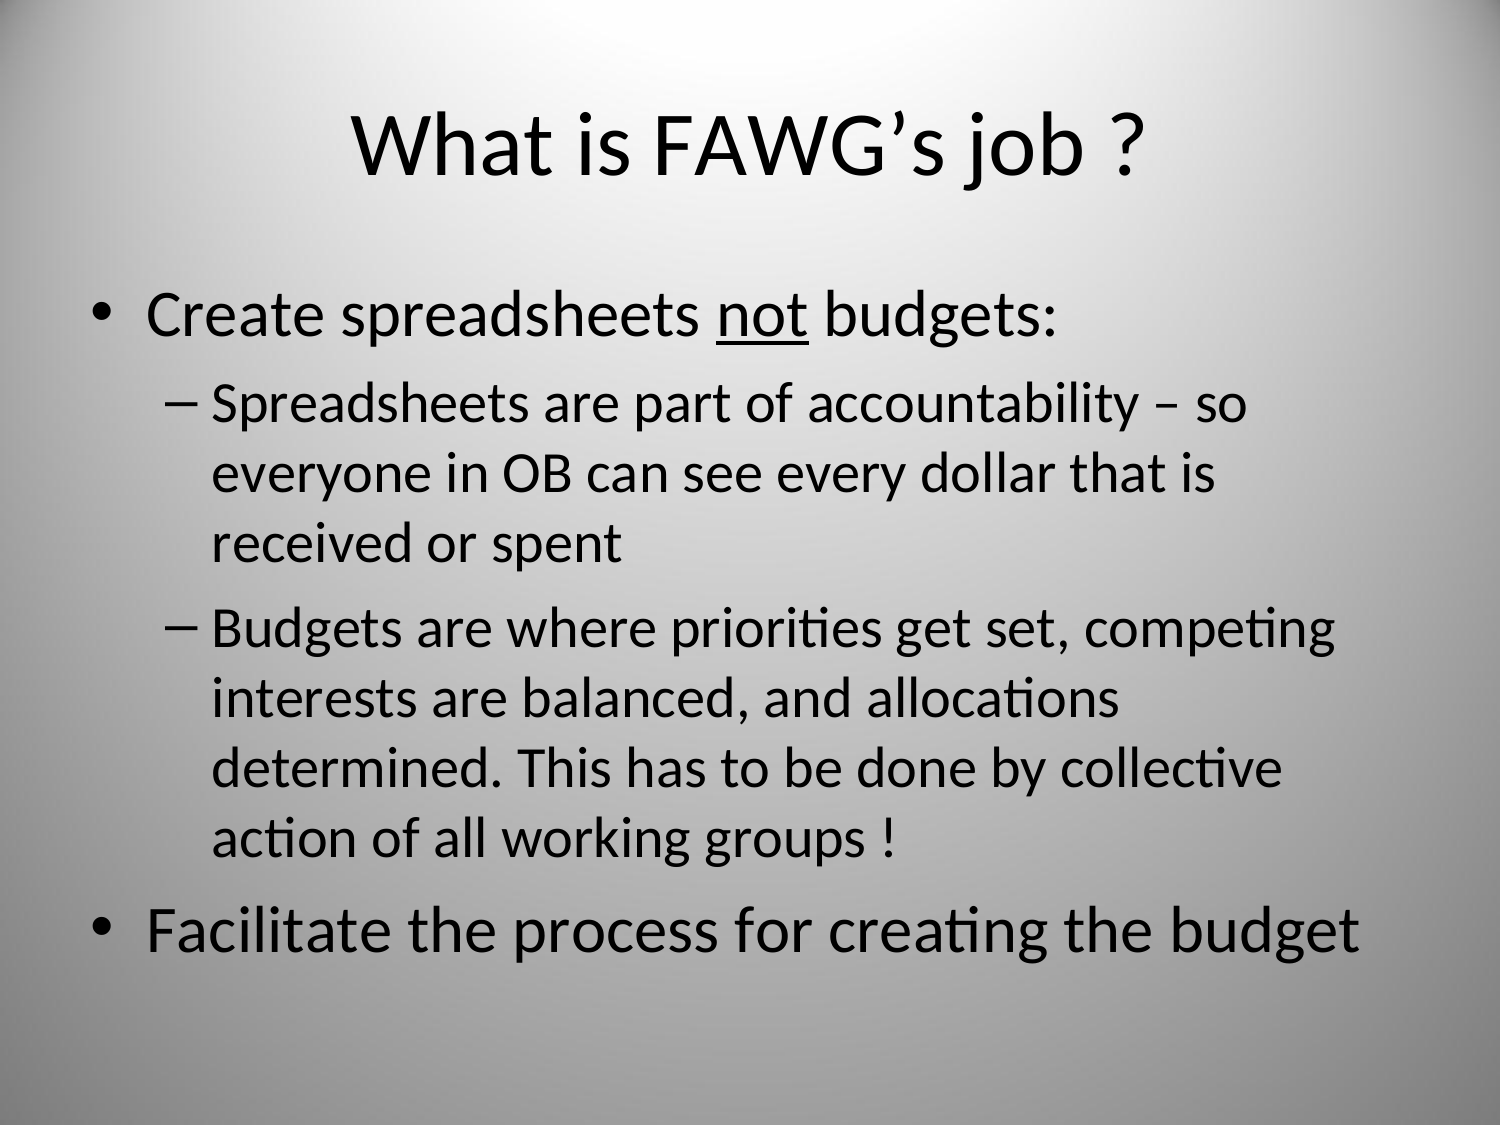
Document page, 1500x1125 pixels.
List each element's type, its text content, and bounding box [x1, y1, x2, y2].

title What is FAWG’s job ? [75, 45, 1426, 233]
list Create spreadsheets not budgets: Spreadsheets are part of accountability – so everyone in OB can see every dollar that is received or spent Budgets are where priorities get set, competing interests are balanced, and allocations determined. This has to be done by collective action of all working groups ! Facilitate the process for creating the budget [75, 262, 1426, 1006]
picture [0, 0, 1500, 1125]
